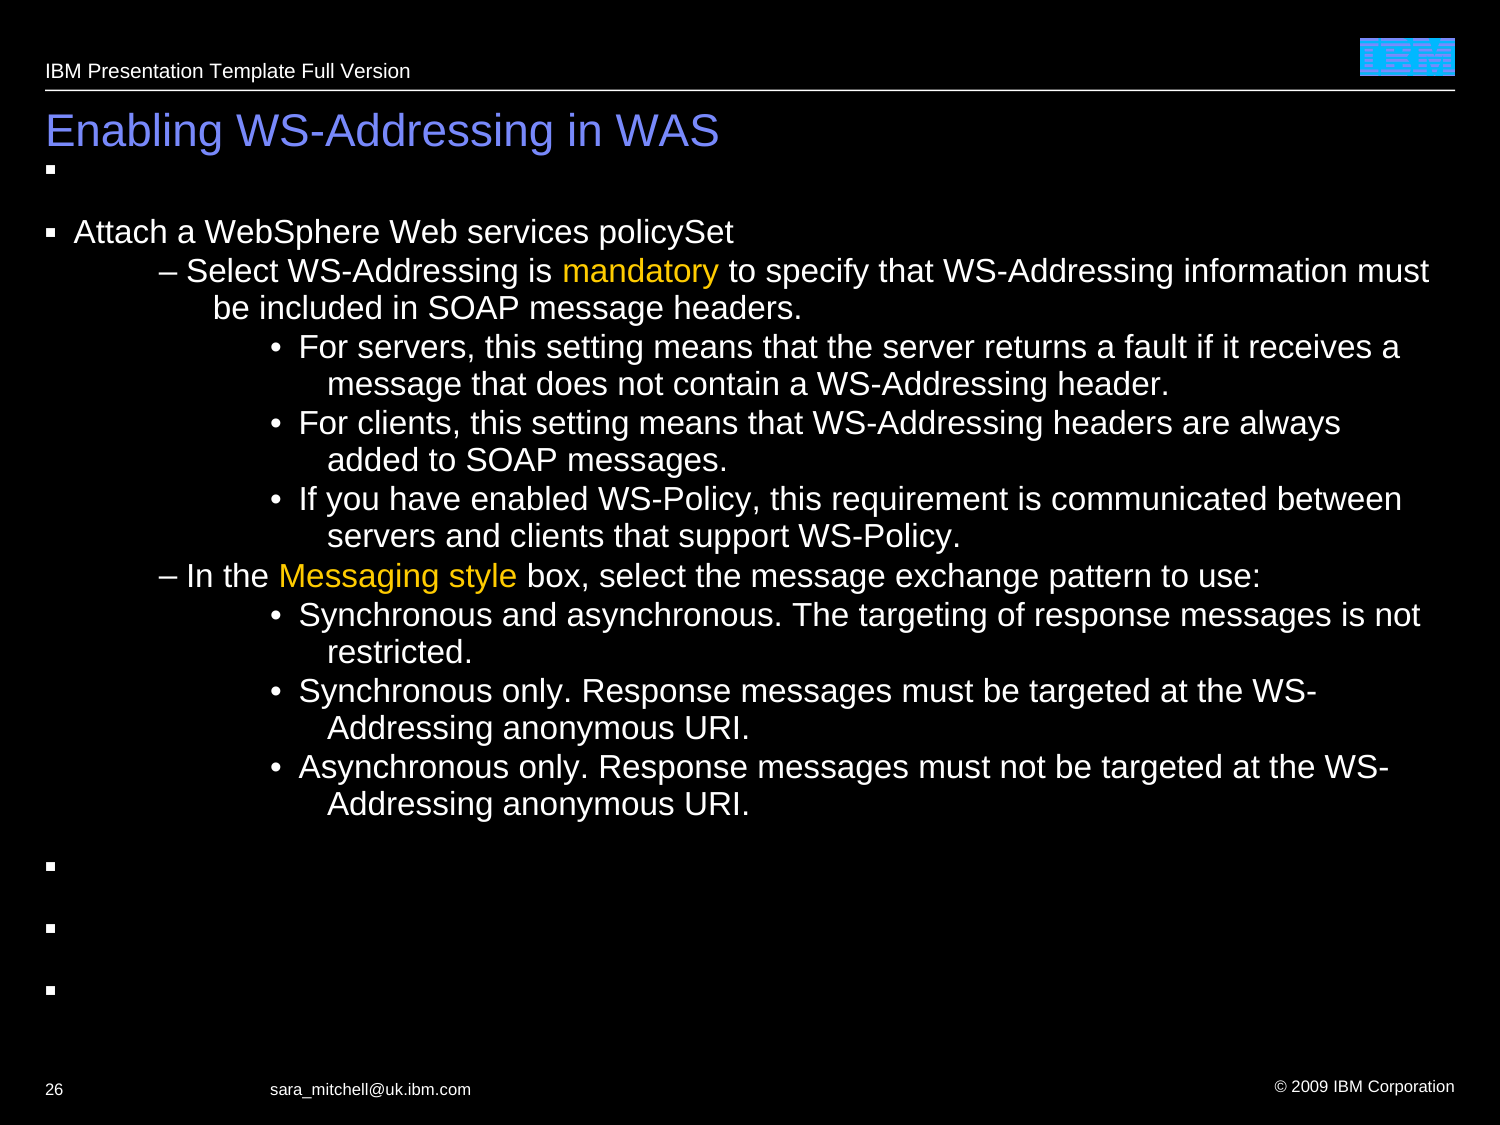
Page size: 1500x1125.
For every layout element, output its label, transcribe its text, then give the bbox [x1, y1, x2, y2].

text_box IBM Presentation Template Full Version [30, 37, 1306, 83]
title Enabling WS-Addressing in WAS [30, 97, 1456, 143]
list Attach a WebSphere Web services policySet Select WS-Addressing is mandatory to specify that WS-Addressing information must be included in SOAP message headers. For servers, this setting means that the server returns a fault if it receives a message that does not contain a WS-Addressing header. For clients, this setting means that WS-Addressing headers are always added to SOAP messages. If you have enabled WS-Policy, this requirement is communicated between servers and clients that support WS-Policy. In the Messaging style box, select the message exchange pattern to use: Synchronous and asynchronous. The targeting of response messages is not restricted. Synchronous only. Response messages must be targeted at the WS-Addressing anonymous URI. Asynchronous only. Response messages must not be targeted at the WS-Addressing anonymous URI. [30, 143, 1456, 1027]
